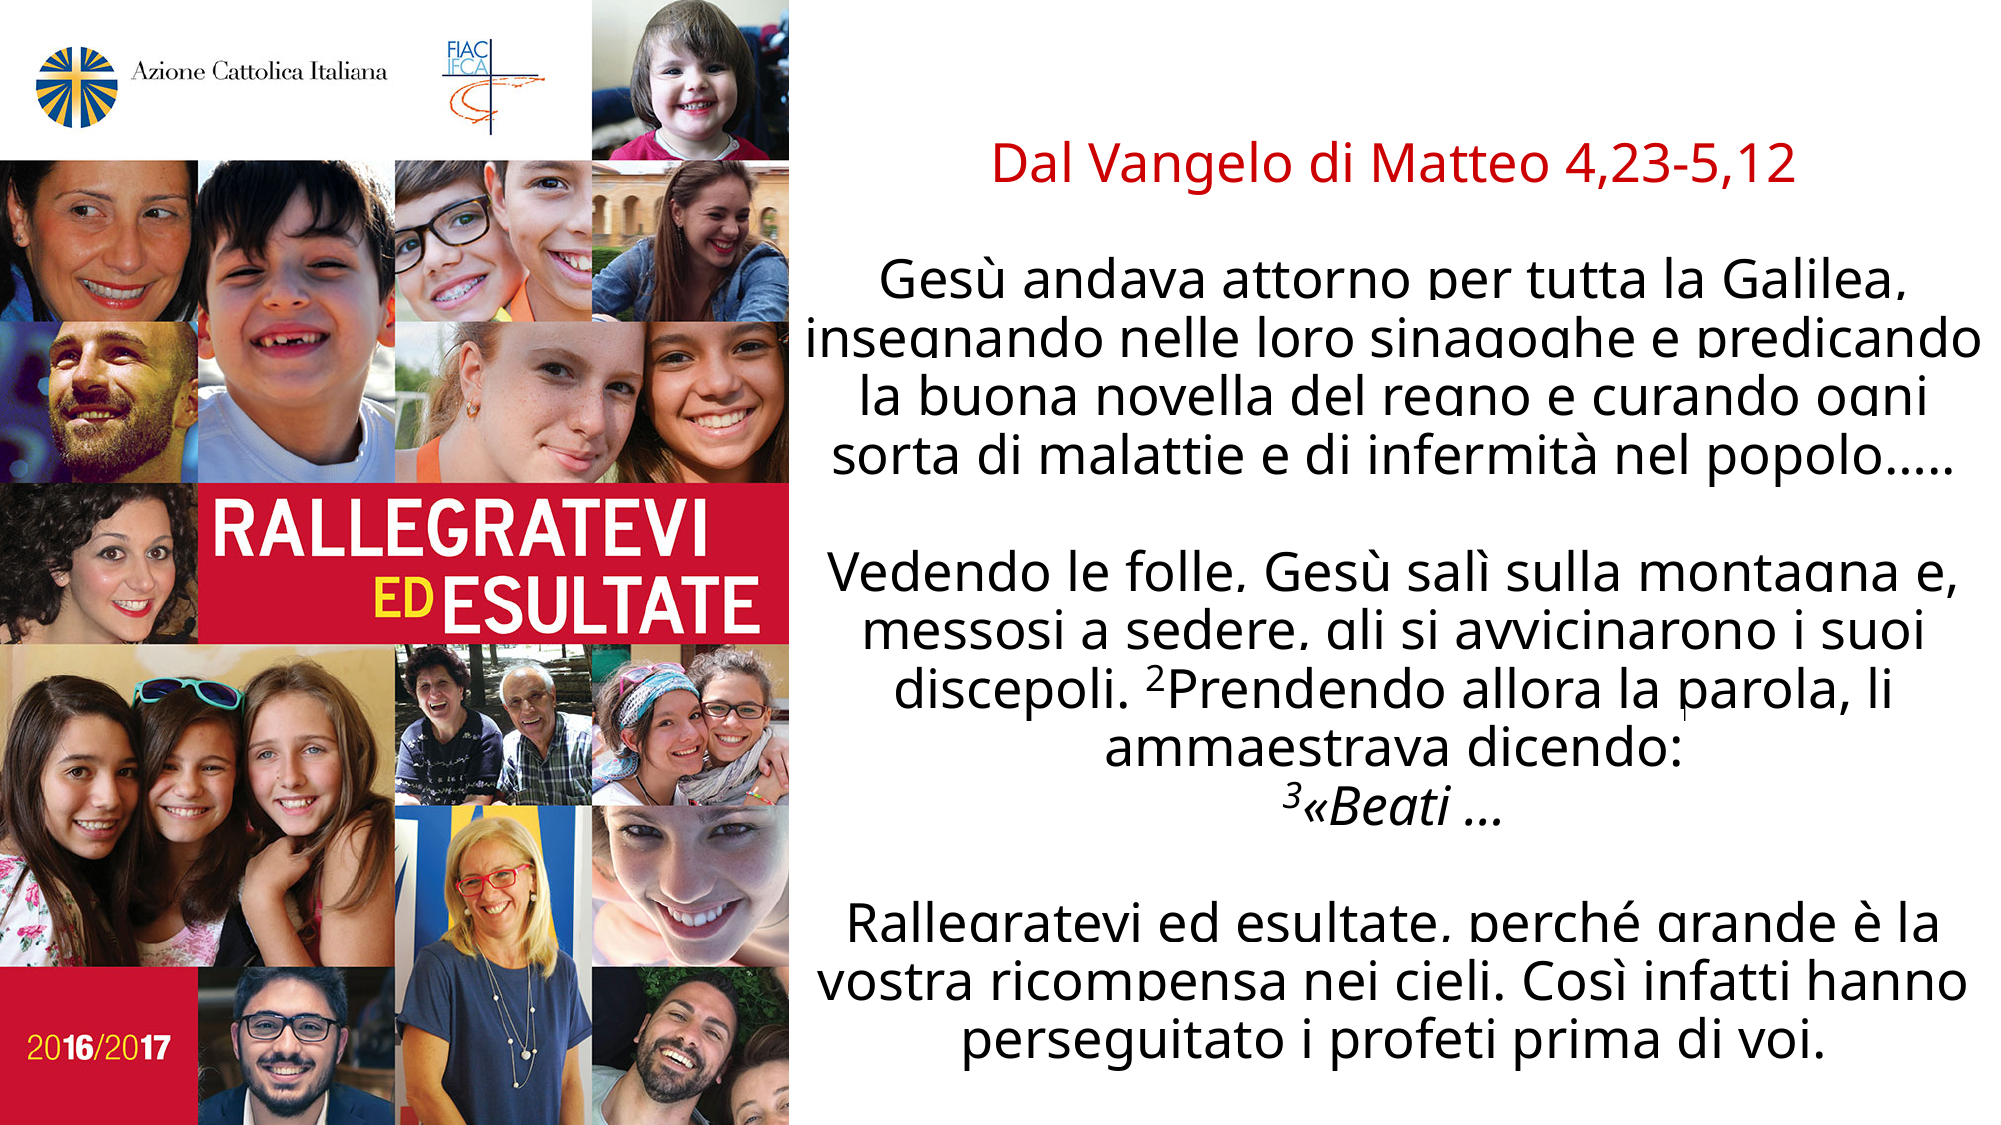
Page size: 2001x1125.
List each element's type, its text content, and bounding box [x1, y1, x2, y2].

title Dal Vangelo di Matteo 4,23-5,12 Gesù andava attorno per tutta la Galilea, insegnando nelle loro sinagoghe e predicando la buona novella del regno e curando ogni sorta di malattie e di infermità nel popolo….. Vedendo le folle, Gesù salì sulla montagna e, messosi a sedere, gli si avvicinarono i suoi discepoli. 2Prendendo allora la parola, li ammaestrava dicendo: 3«Beati … Rallegratevi ed esultate, perché grande è la vostra ricompensa nei cieli. Così infatti hanno perseguitato i profeti prima di voi. [789, 121, 2000, 1079]
picture [0, 0, 789, 1125]
